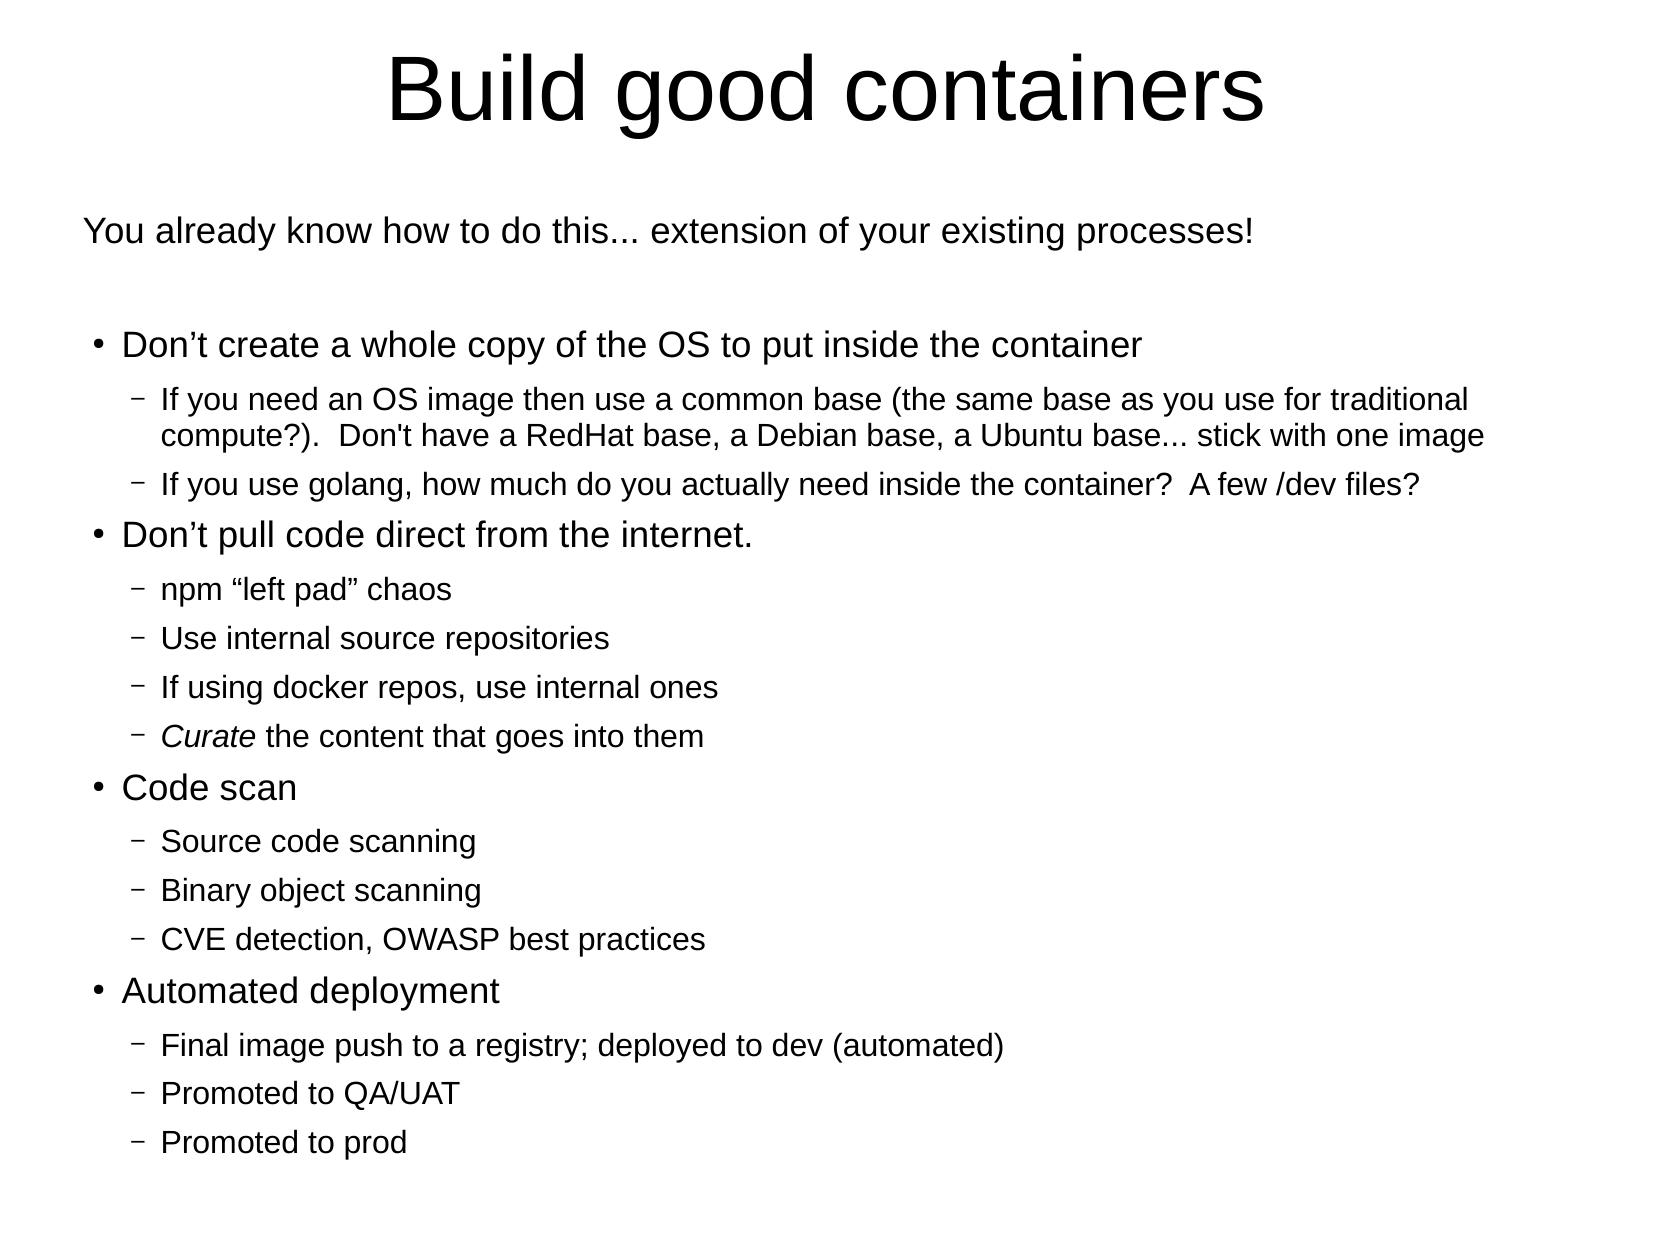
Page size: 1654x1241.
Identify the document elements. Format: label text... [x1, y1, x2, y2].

list You already know how to do this... extension of your existing processes! Don’t create a whole copy of the OS to put inside the container If you need an OS image then use a common base (the same base as you use for traditional compute?). Don't have a RedHat base, a Debian base, a Ubuntu base... stick with one image If you use golang, how much do you actually need inside the container? A few /dev files? Don’t pull code direct from the internet. npm “left pad” chaos Use internal source repositories If using docker repos, use internal ones Curate the content that goes into them Code scan Source code scanning Binary object scanning CVE detection, OWASP best practices Automated deployment Final image push to a registry; deployed to dev (automated) Promoted to QA/UAT Promoted to prod [82, 210, 1571, 1171]
title Build good containers [82, 13, 1571, 166]
